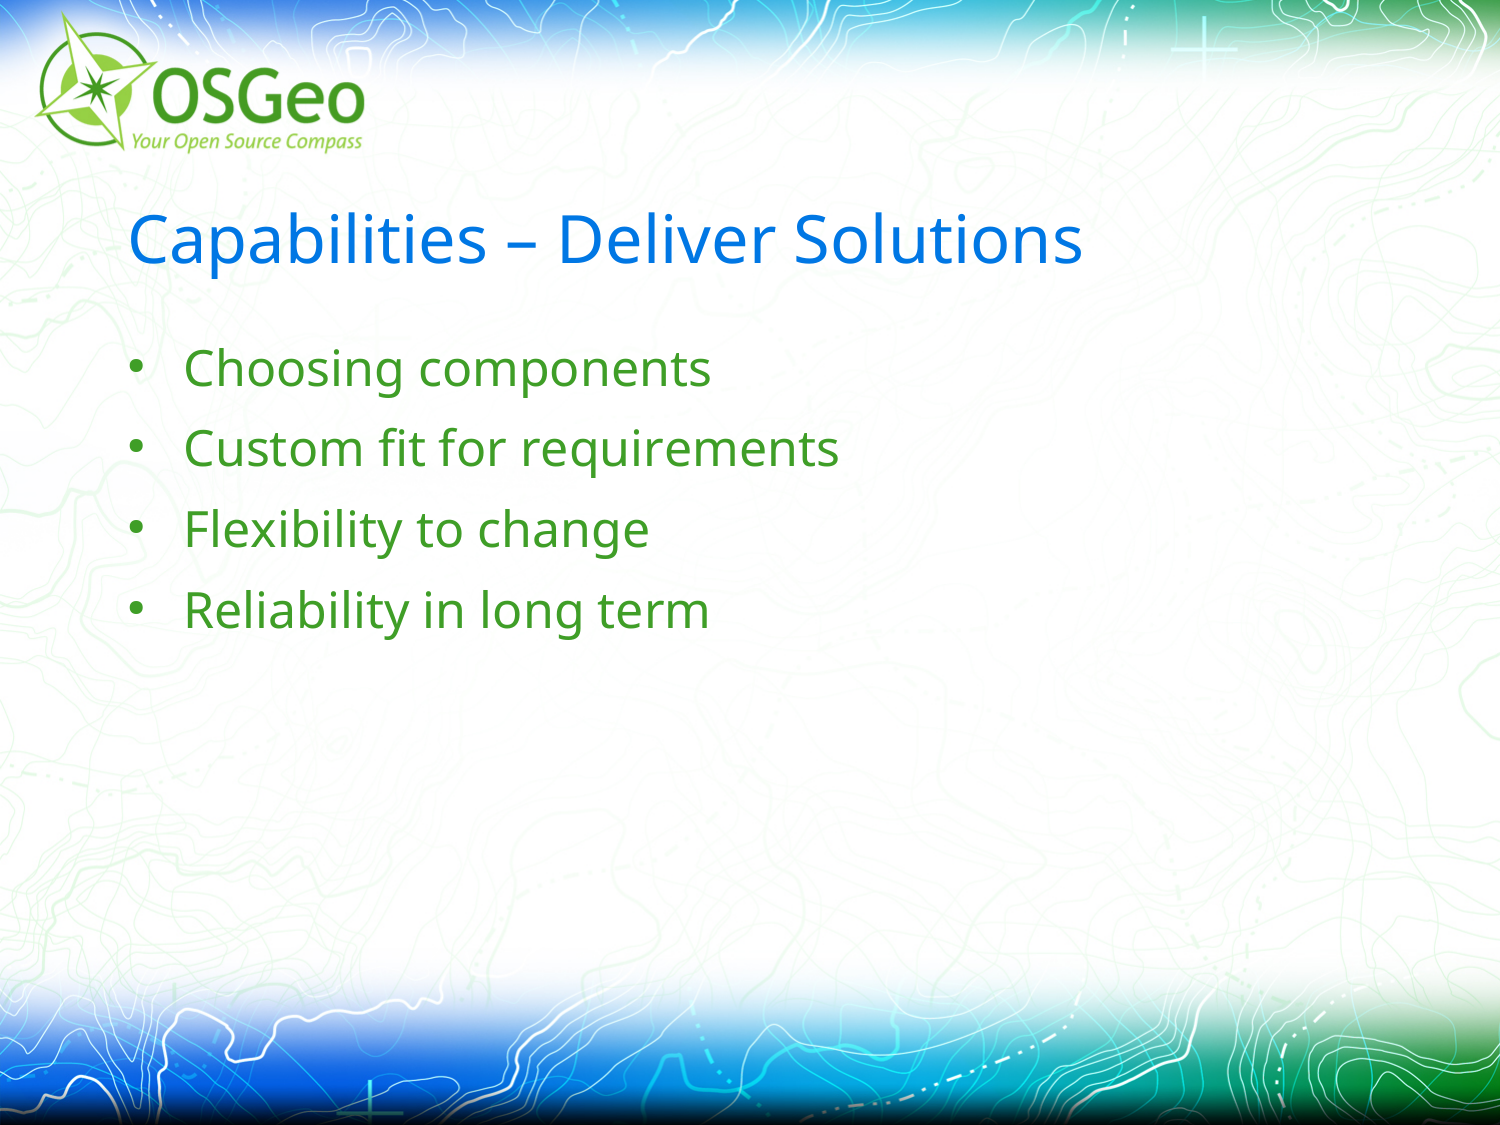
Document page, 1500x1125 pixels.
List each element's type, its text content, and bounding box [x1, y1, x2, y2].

title Capabilities – Deliver Solutions [112, 187, 1388, 288]
picture [0, 0, 1500, 1125]
list Choosing components Custom fit for requirements Flexibility to change Reliability in long term [112, 324, 1388, 1068]
